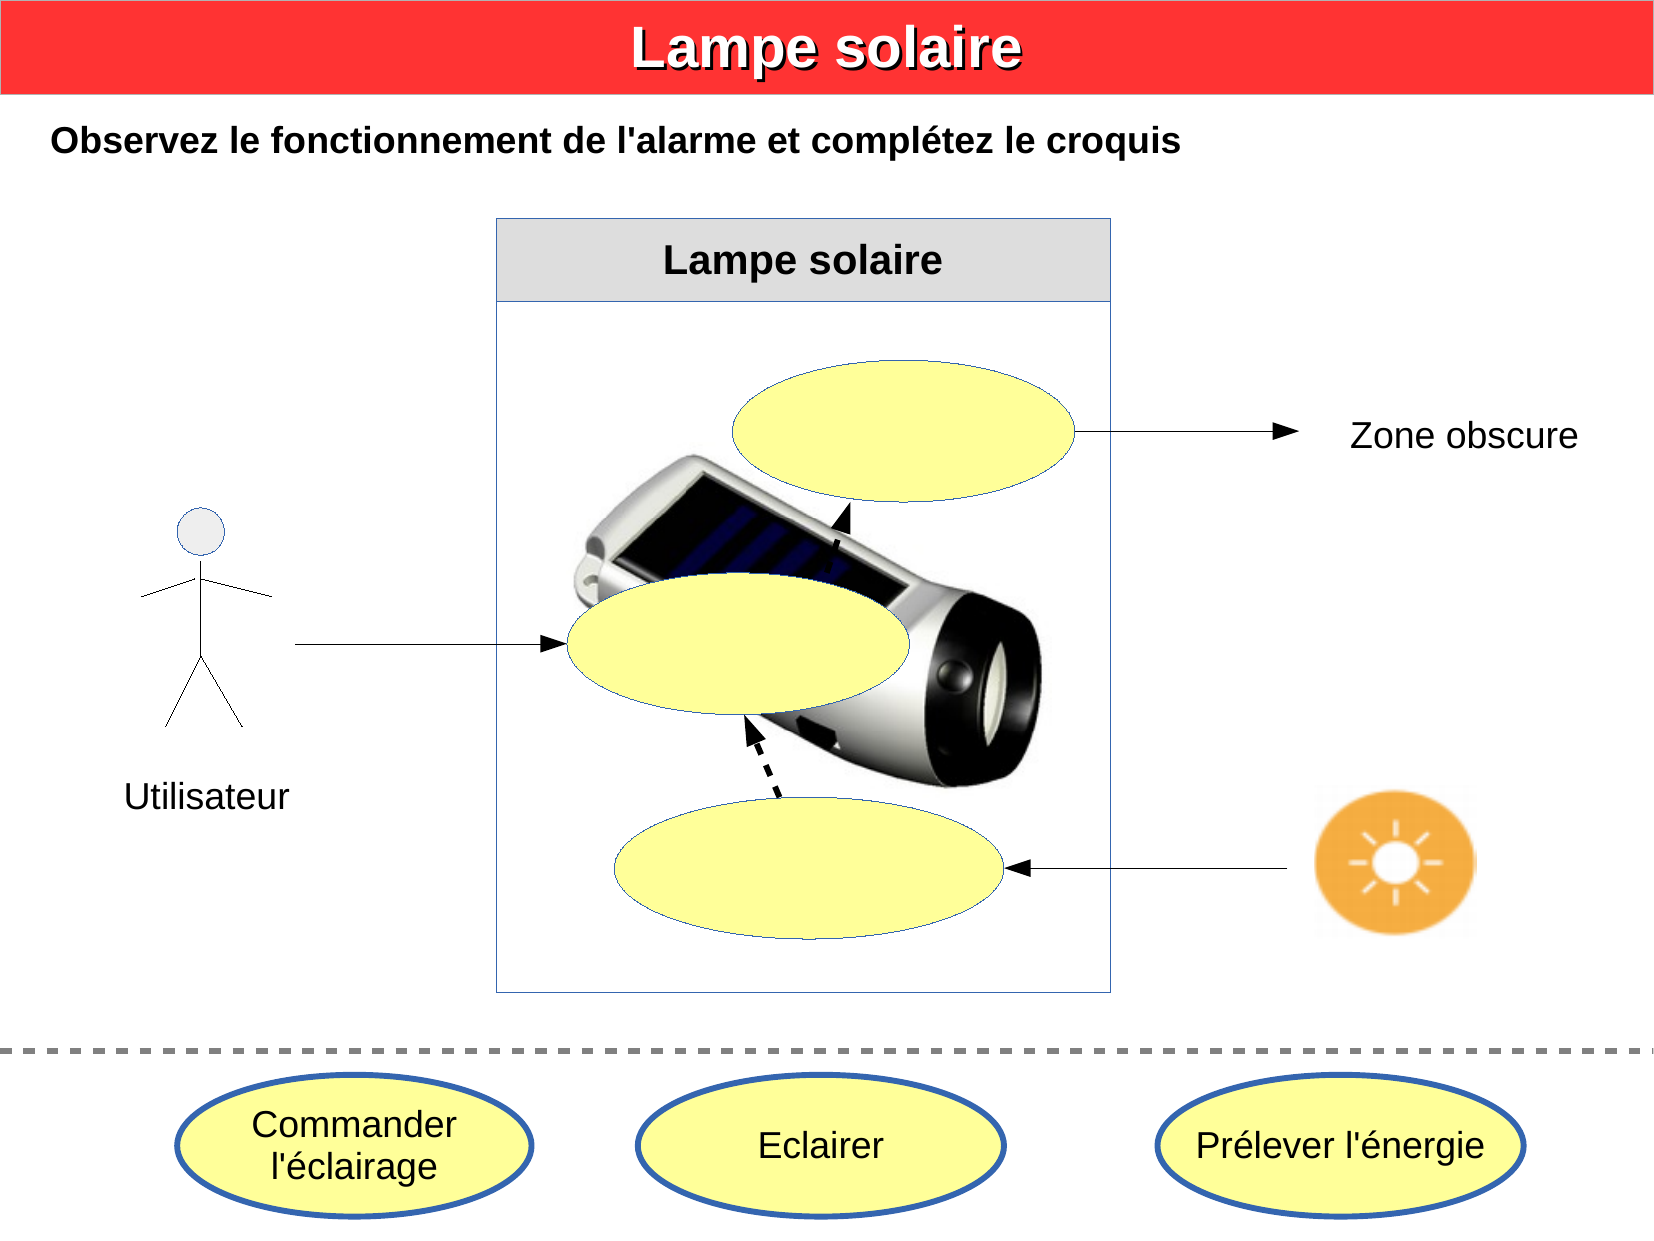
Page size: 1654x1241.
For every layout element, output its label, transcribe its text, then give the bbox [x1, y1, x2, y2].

text_box Lampe solaire [0, 0, 1654, 95]
text_box Zone obscure [1311, 407, 1619, 465]
picture [1314, 785, 1477, 939]
text_box [177, 507, 225, 556]
text_box Observez le fonctionnement de l'alarme et complétez le croquis [35, 111, 1548, 170]
text_box Prélever l'énergie [1157, 1074, 1524, 1217]
text_box [614, 797, 1004, 940]
text_box Commander l'éclairage [177, 1074, 532, 1217]
text_box [566, 572, 910, 715]
text_box [732, 360, 1075, 503]
text_box Utilisateur [82, 767, 331, 825]
text_box Eclairer [637, 1074, 1004, 1217]
text_box Lampe solaire [496, 218, 1111, 302]
picture [566, 442, 1052, 798]
